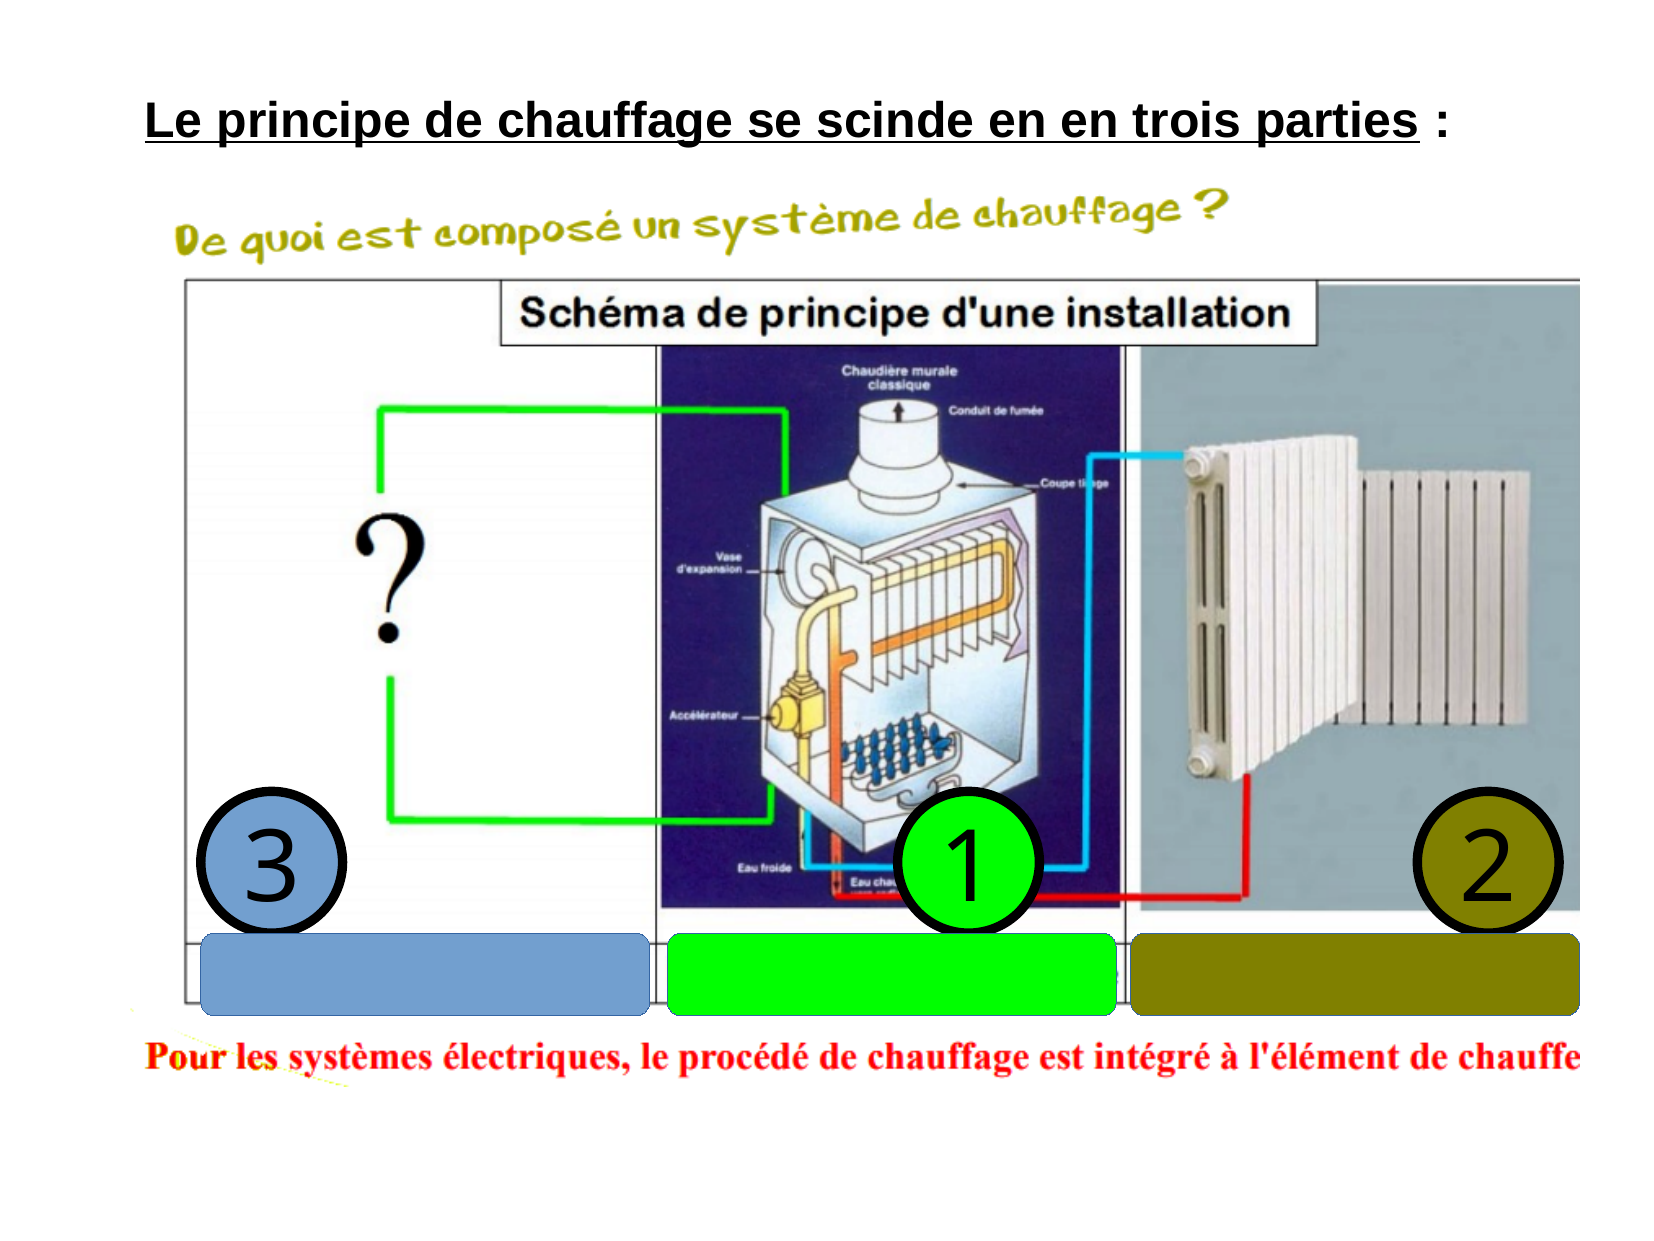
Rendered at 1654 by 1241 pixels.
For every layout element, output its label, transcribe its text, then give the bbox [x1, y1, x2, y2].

text_box 3 [200, 791, 343, 933]
text_box 1 [897, 791, 1040, 933]
picture [129, 164, 1580, 1087]
text_box [200, 933, 650, 1016]
text_box 2 [1417, 791, 1560, 933]
text_box Le principe de chauffage se scinde en en trois parties : [129, 85, 1467, 164]
text_box [667, 933, 1117, 1016]
text_box [1130, 933, 1580, 1016]
